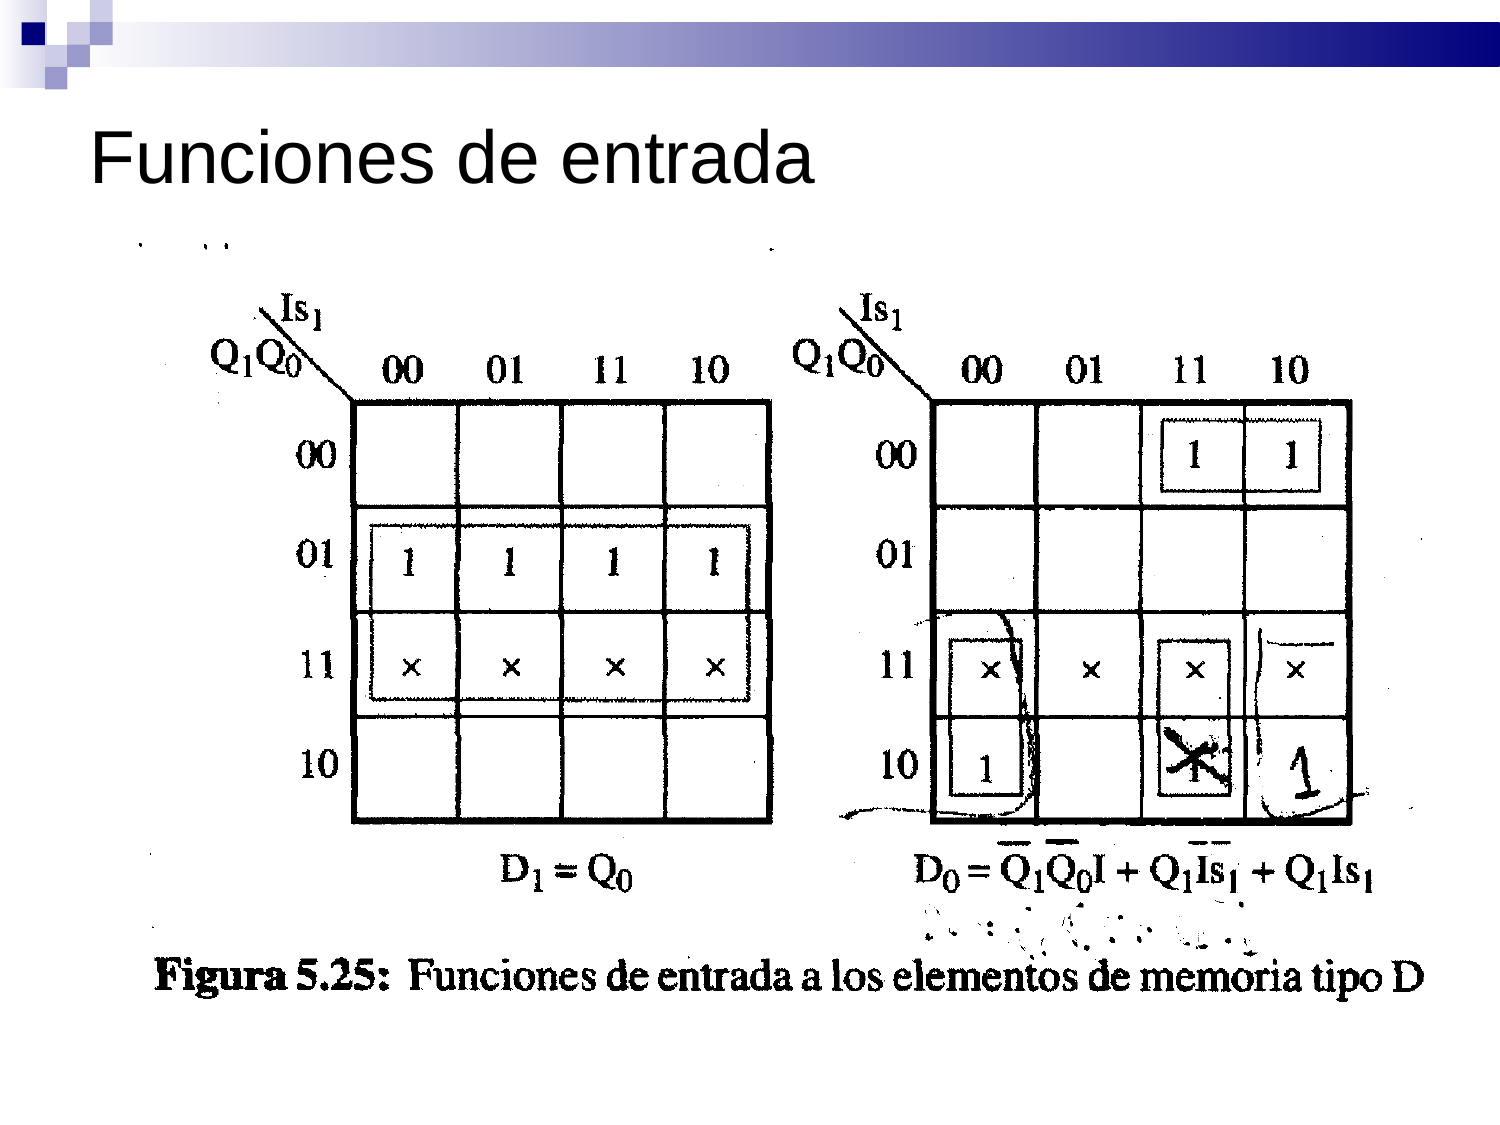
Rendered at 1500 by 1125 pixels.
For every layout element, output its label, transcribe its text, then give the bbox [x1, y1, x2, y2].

picture [135, 243, 1436, 1016]
title Funciones de entrada [75, 74, 1426, 232]
